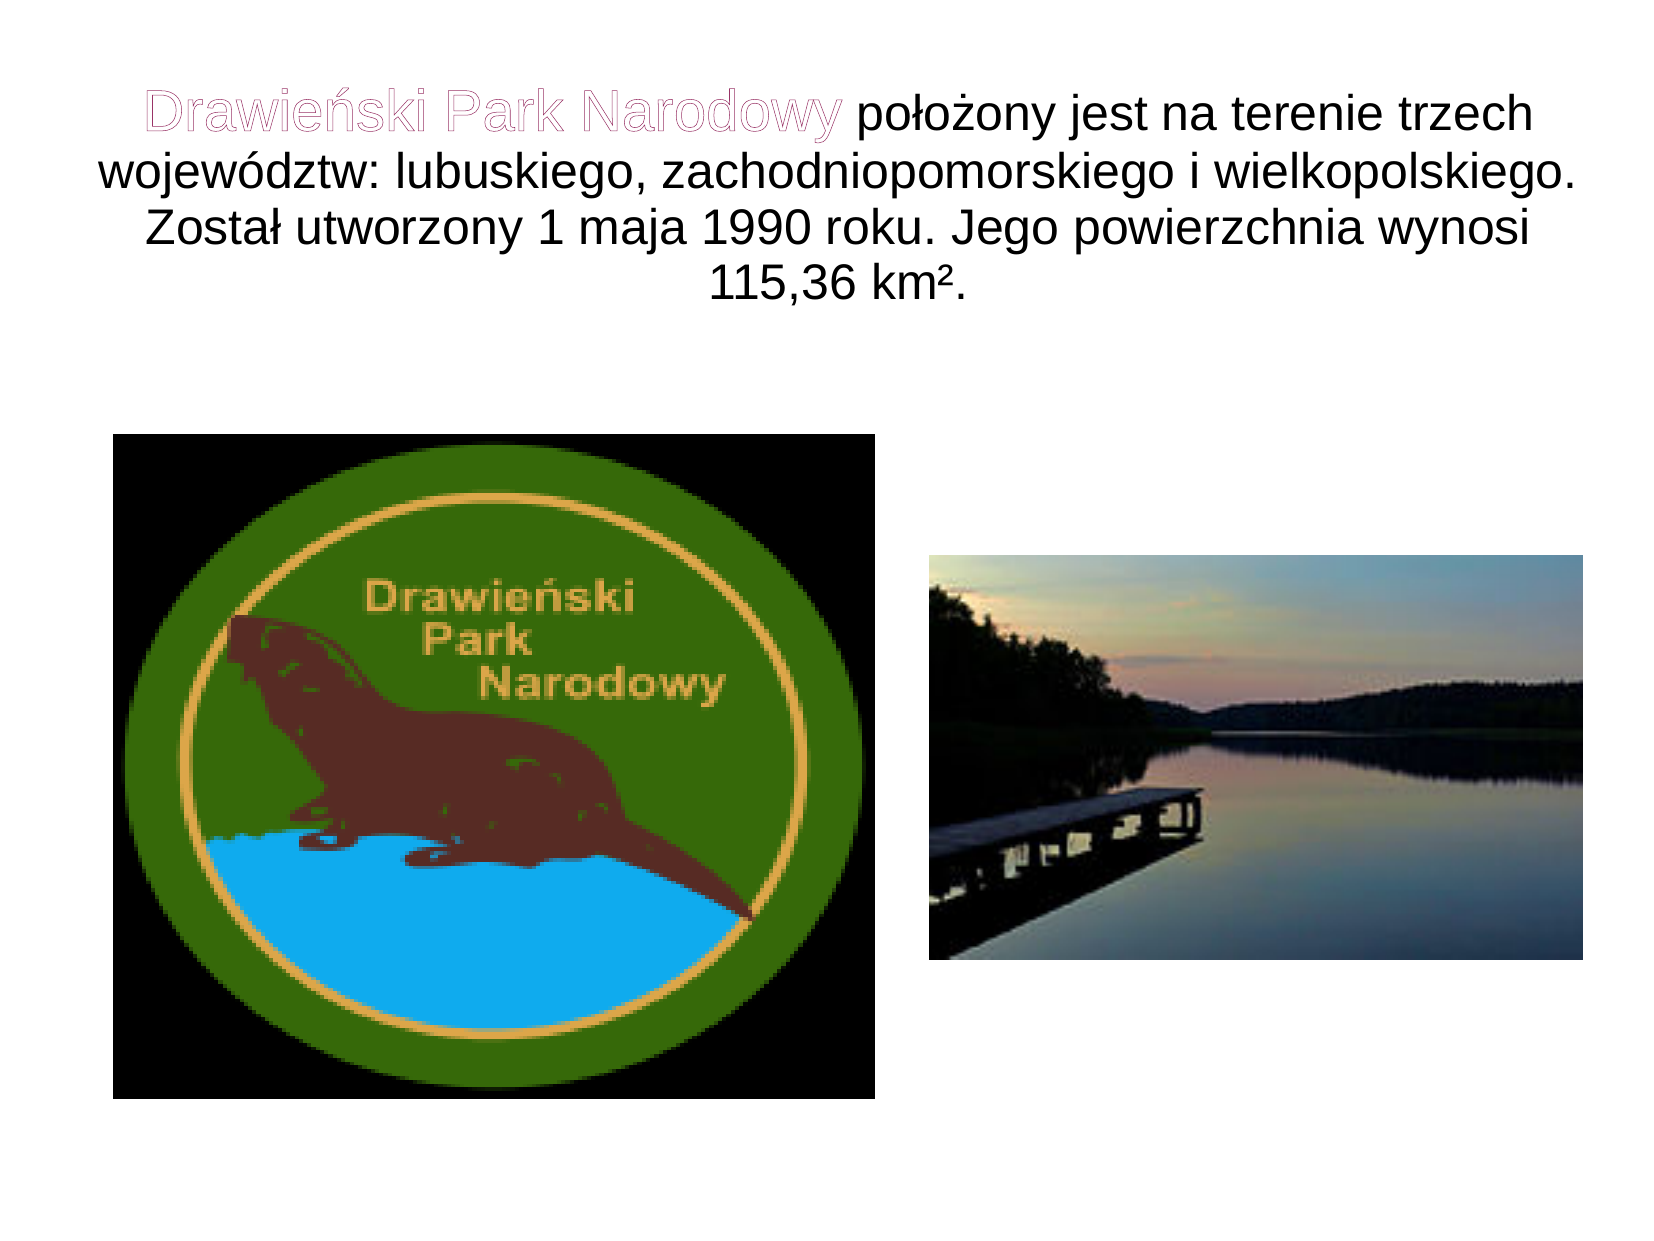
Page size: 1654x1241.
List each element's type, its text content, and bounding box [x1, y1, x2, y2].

picture [929, 555, 1583, 960]
picture [113, 434, 875, 1099]
title Drawieński Park Narodowy położony jest na terenie trzech województw: lubuskiego, zachodniopomorskiego i wielkopolskiego. Został utworzony 1 maja 1990 roku. Jego powierzchnia wynosi 115,36 km². [94, 78, 1583, 311]
